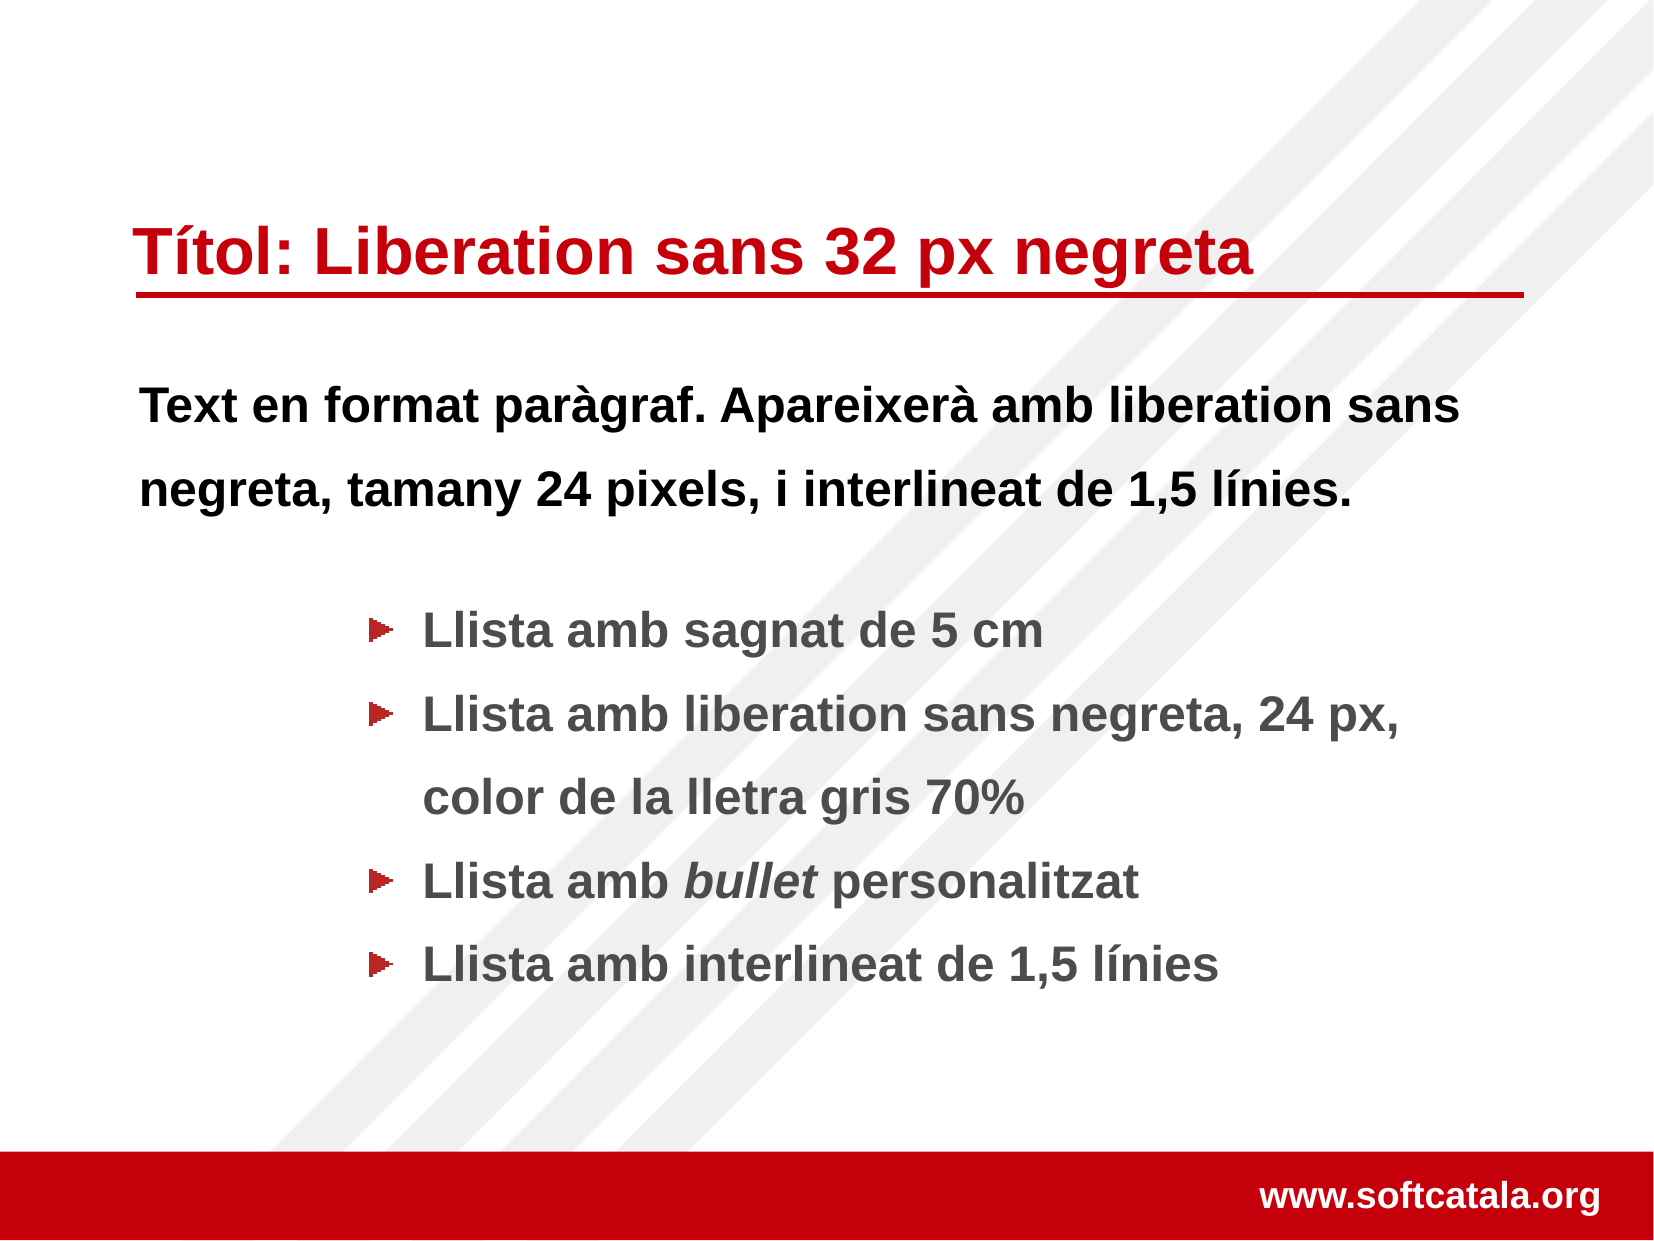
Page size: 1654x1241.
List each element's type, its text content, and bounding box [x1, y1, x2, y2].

text_box Títol: Liberation sans 32 px negreta [118, 206, 1501, 297]
text_box Text en format paràgraf. Apareixerà amb liberation sans negreta, tamany 24 pixels, i interlineat de 1,5 línies. [124, 342, 1506, 539]
text_box Llista amb sagnat de 5 cm Llista amb liberation sans negreta, 24 px, color de la lletra gris 70% Llista amb bullet personalitzat Llista amb interlineat de 1,5 línies [118, 566, 1501, 972]
picture [0, 0, 1654, 1151]
text_box www.softcatala.org [0, 1151, 1654, 1241]
